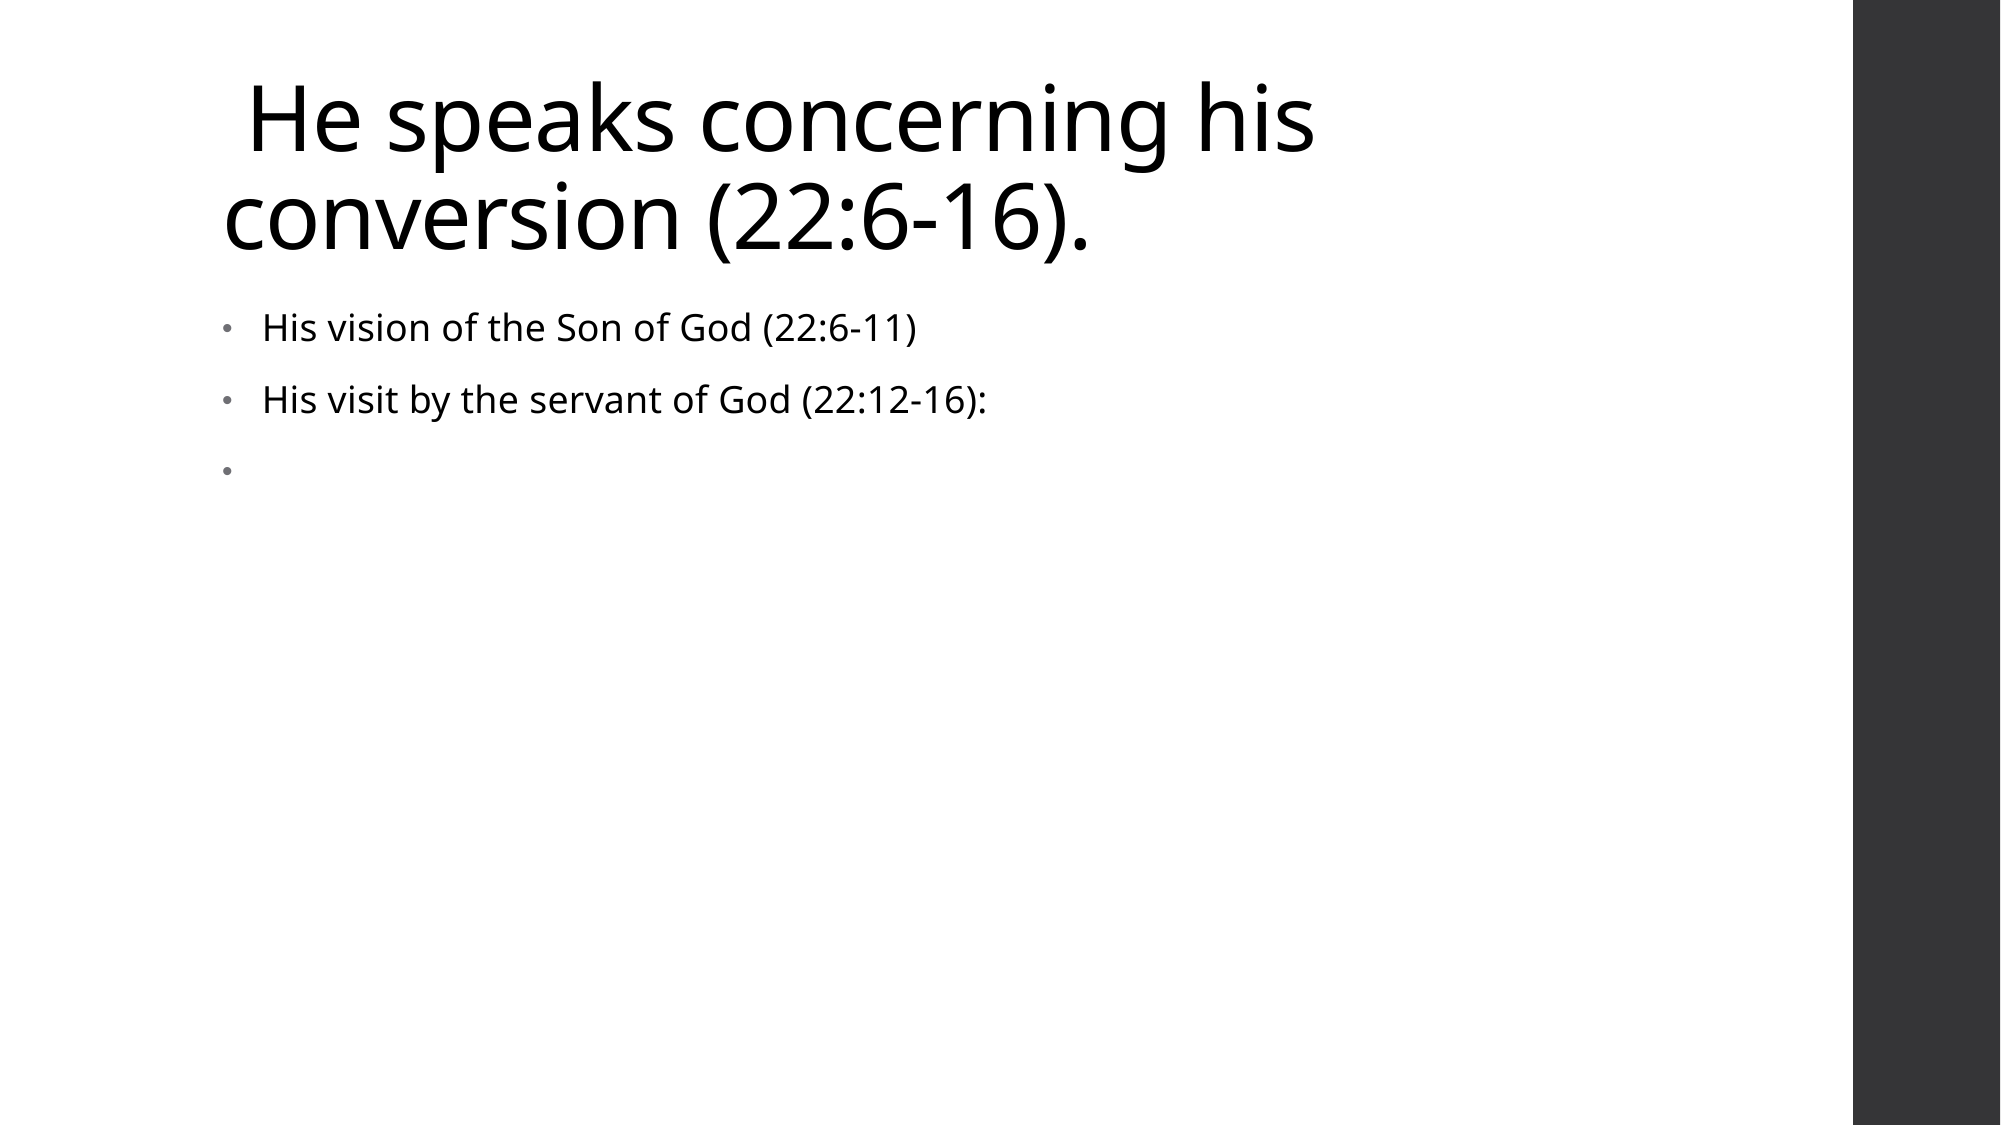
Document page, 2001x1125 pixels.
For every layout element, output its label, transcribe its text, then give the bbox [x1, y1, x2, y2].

list His vision of the Son of God (22:6-11) His visit by the servant of God (22:12-16): [206, 299, 1617, 1014]
title He speaks concerning his conversion (22:6-16). [206, 60, 1797, 278]
